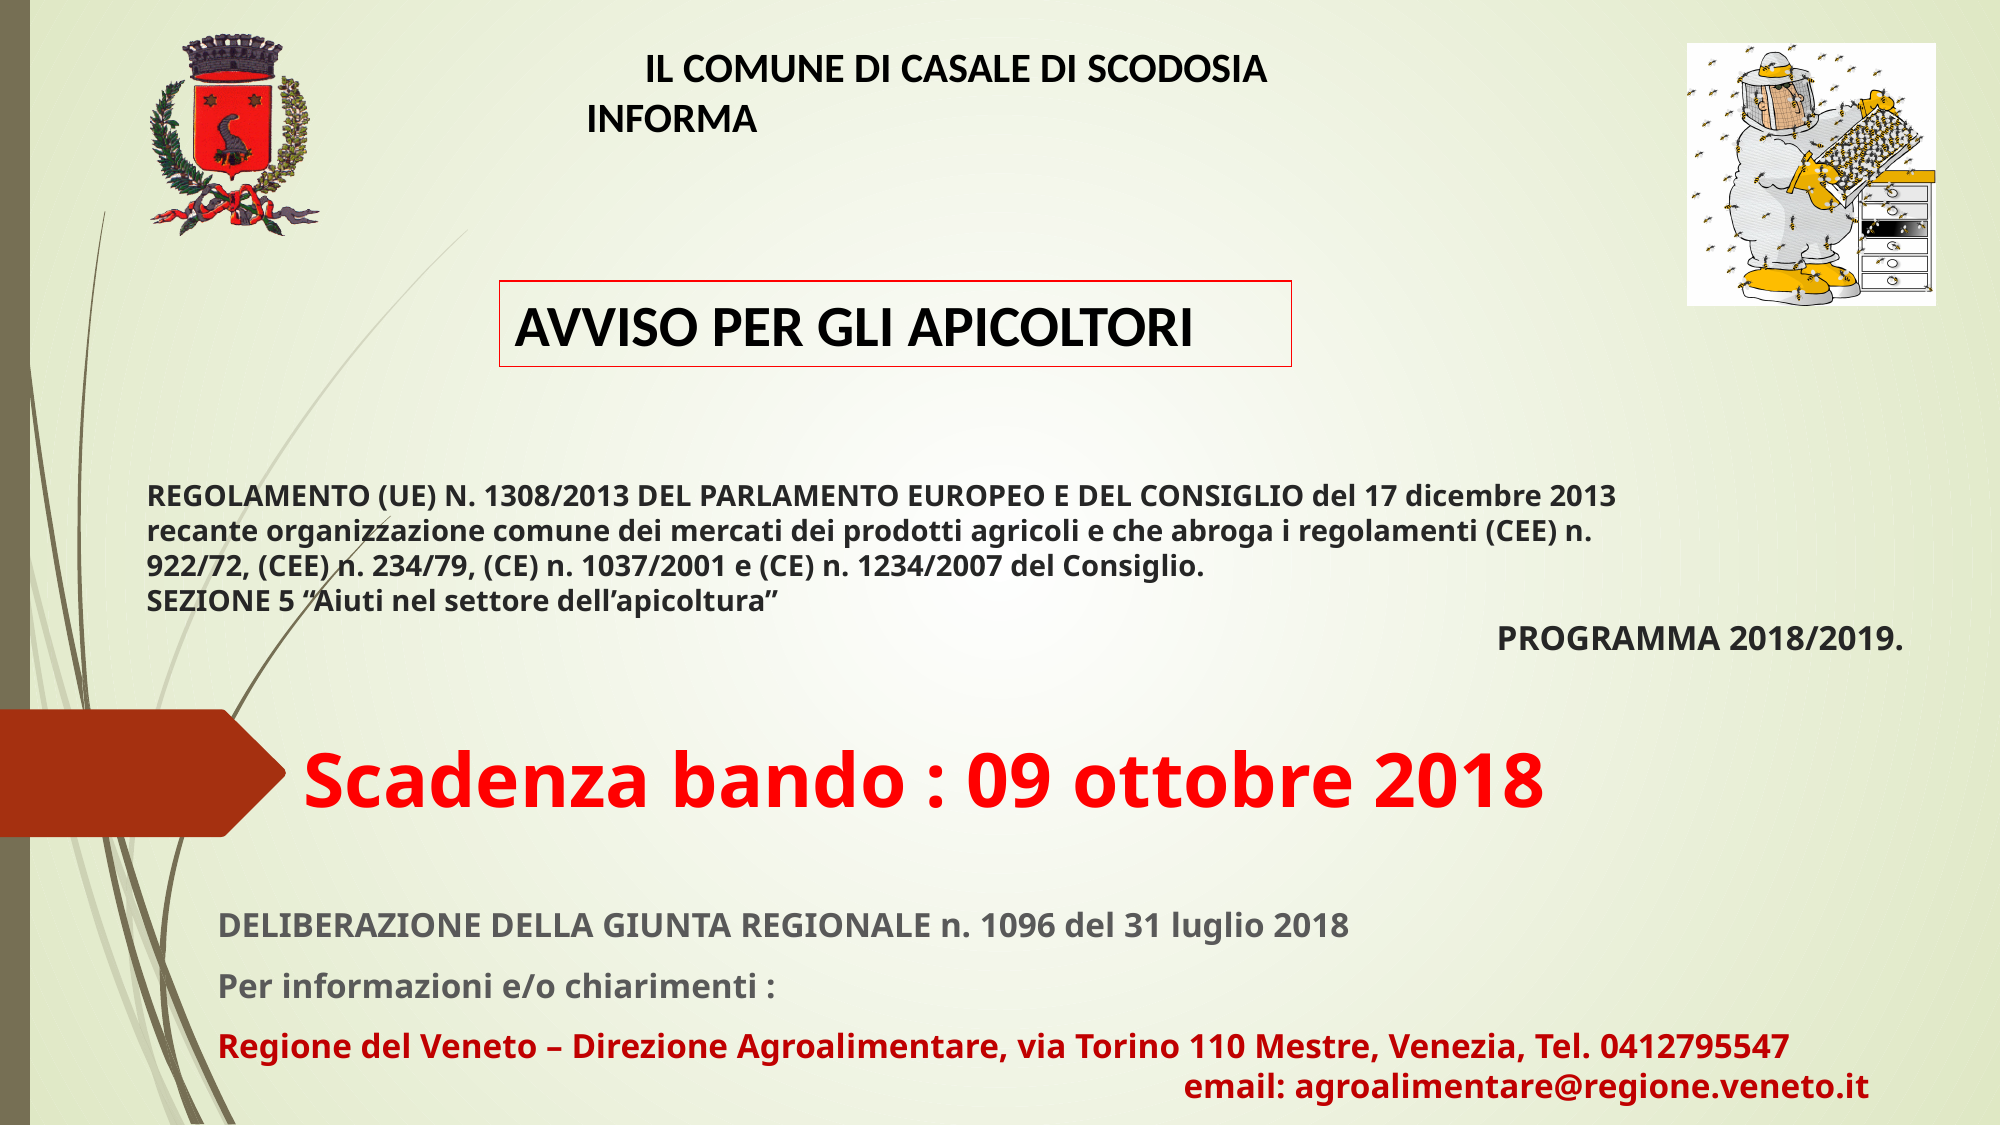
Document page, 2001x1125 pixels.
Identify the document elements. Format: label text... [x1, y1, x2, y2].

title REGOLAMENTO (UE) N. 1308/2013 DEL PARLAMENTO EUROPEO E DEL CONSIGLIO del 17 dicembre 2013 recante organizzazione comune dei mercati dei prodotti agricoli e che abroga i regolamenti (CEE) n. 922/72, (CEE) n. 234/79, (CE) n. 1037/2001 e (CE) n. 1234/2007 del Consiglio. SEZIONE 5 “Aiuti nel settore dell’apicoltura” PROGRAMMA 2018/2019. [131, 366, 1947, 664]
picture [150, 33, 320, 236]
picture [1687, 43, 1936, 307]
subtitle Scadenza bando : 09 ottobre 2018 DELIBERAZIONE DELLA GIUNTA REGIONALE n. 1096 del 31 luglio 2018 Per informazioni e/o chiarimenti : Regione del Veneto – Direzione Agroalimentare, via Torino 110 Mestre, Venezia, Tel. 0412795547 email: agroalimentare@regione.veneto.it [43, 664, 1975, 1125]
text_box AVVISO PER GLI APICOLTORI [499, 280, 1292, 367]
text_box IL COMUNE DI CASALE DI SCODOSIA INFORMA [392, 33, 1399, 150]
